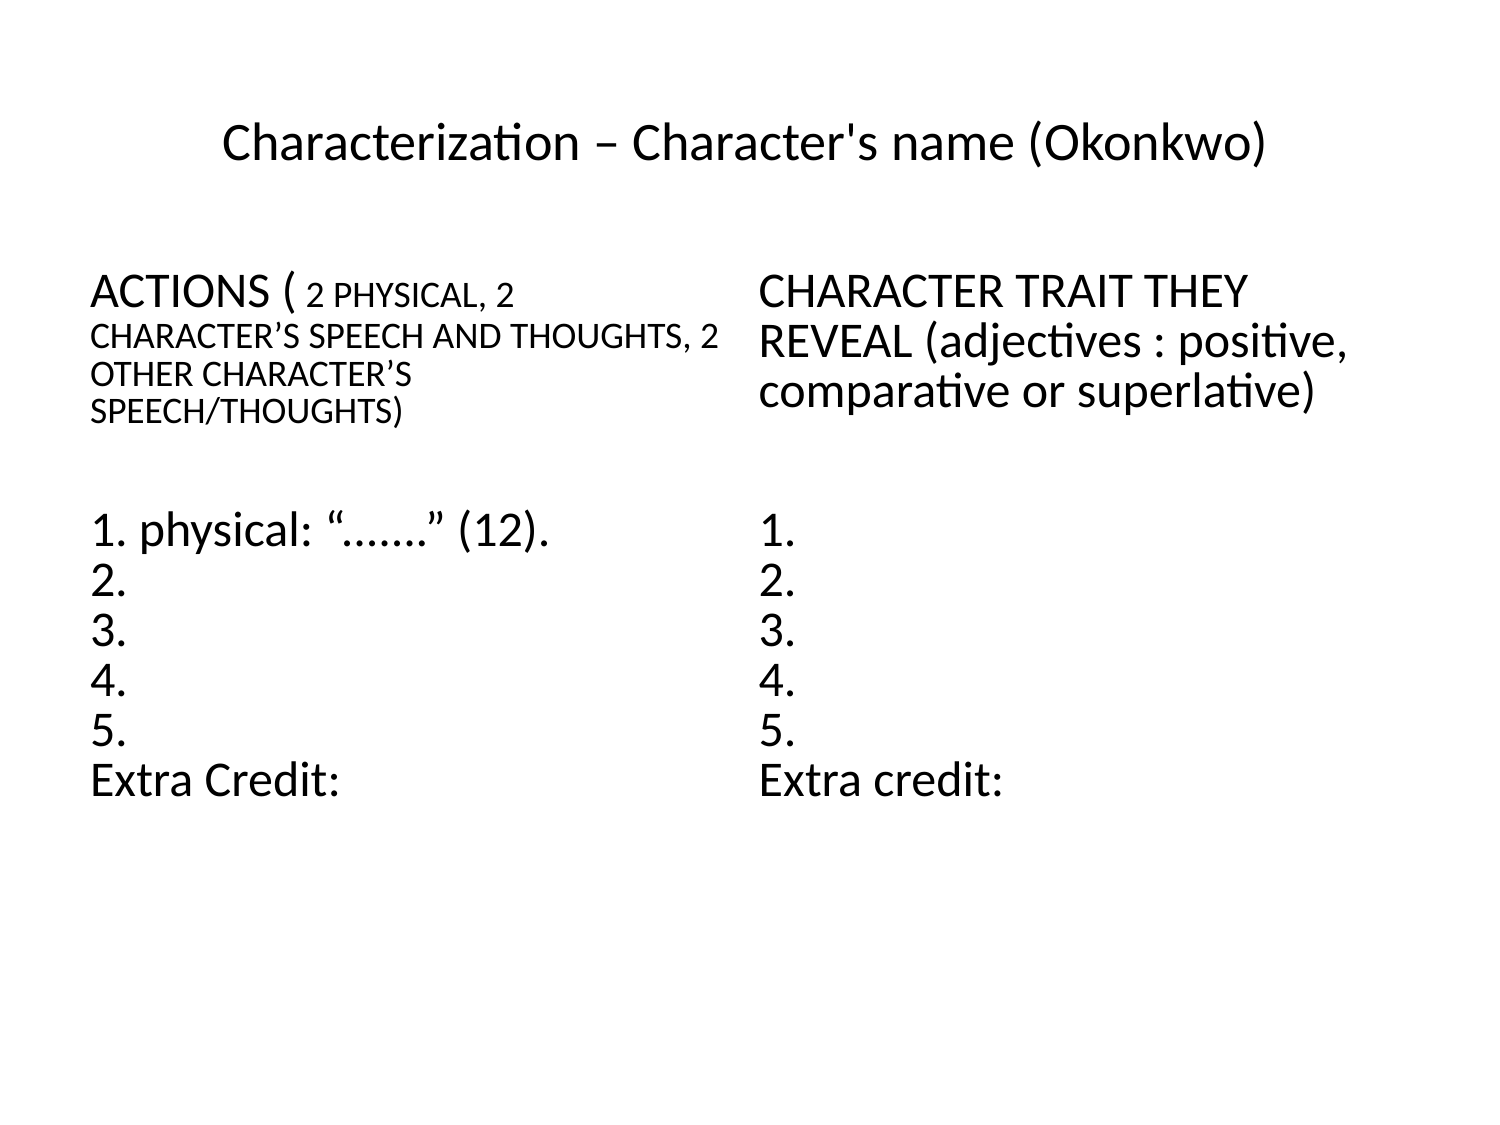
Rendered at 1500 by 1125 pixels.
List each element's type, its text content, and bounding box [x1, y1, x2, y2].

title Characterization – Character's name (Okonkwo) [75, 45, 1425, 233]
table_header ACTIONS ( 2 PHYSICAL, 2 CHARACTER’S SPEECH AND THOUGHTS, 2 OTHER CHARACTER’S SPEECH/THOUGHTS) [75, 262, 744, 501]
table_cell 1. 2. 3. 4. 5. Extra credit: [744, 501, 1412, 987]
table_header CHARACTER TRAIT THEY REVEAL (adjectives : positive, comparative or superlative) [744, 262, 1412, 501]
table_cell 1. physical: “.......” (12). 2. 3. 4. 5. Extra Credit: [75, 501, 744, 987]
